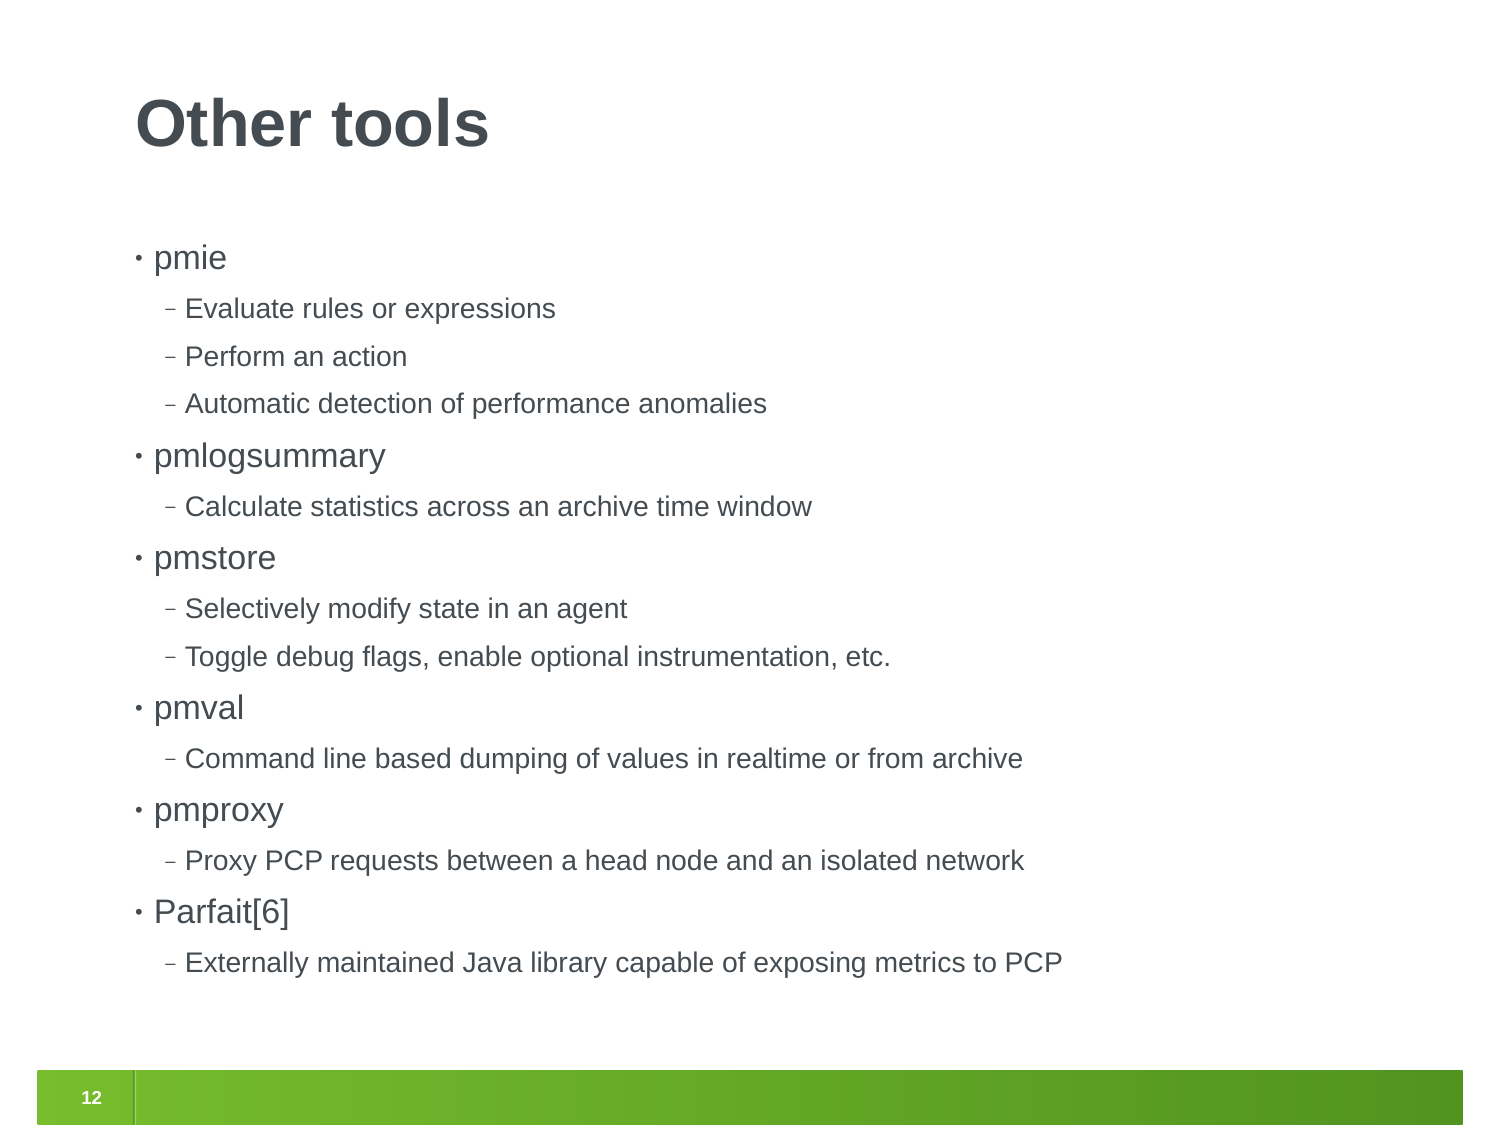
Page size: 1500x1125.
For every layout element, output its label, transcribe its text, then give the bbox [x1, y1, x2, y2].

list pmie Evaluate rules or expressions Perform an action Automatic detection of performance anomalies pmlogsummary Calculate statistics across an archive time window pmstore Selectively modify state in an agent Toggle debug flags, enable optional instrumentation, etc. pmval Command line based dumping of values in realtime or from archive pmproxy Proxy PCP requests between a head node and an isolated network Parfait[6] Externally maintained Java library capable of exposing metrics to PCP [135, 238, 1372, 982]
title Other tools [135, 41, 1372, 204]
